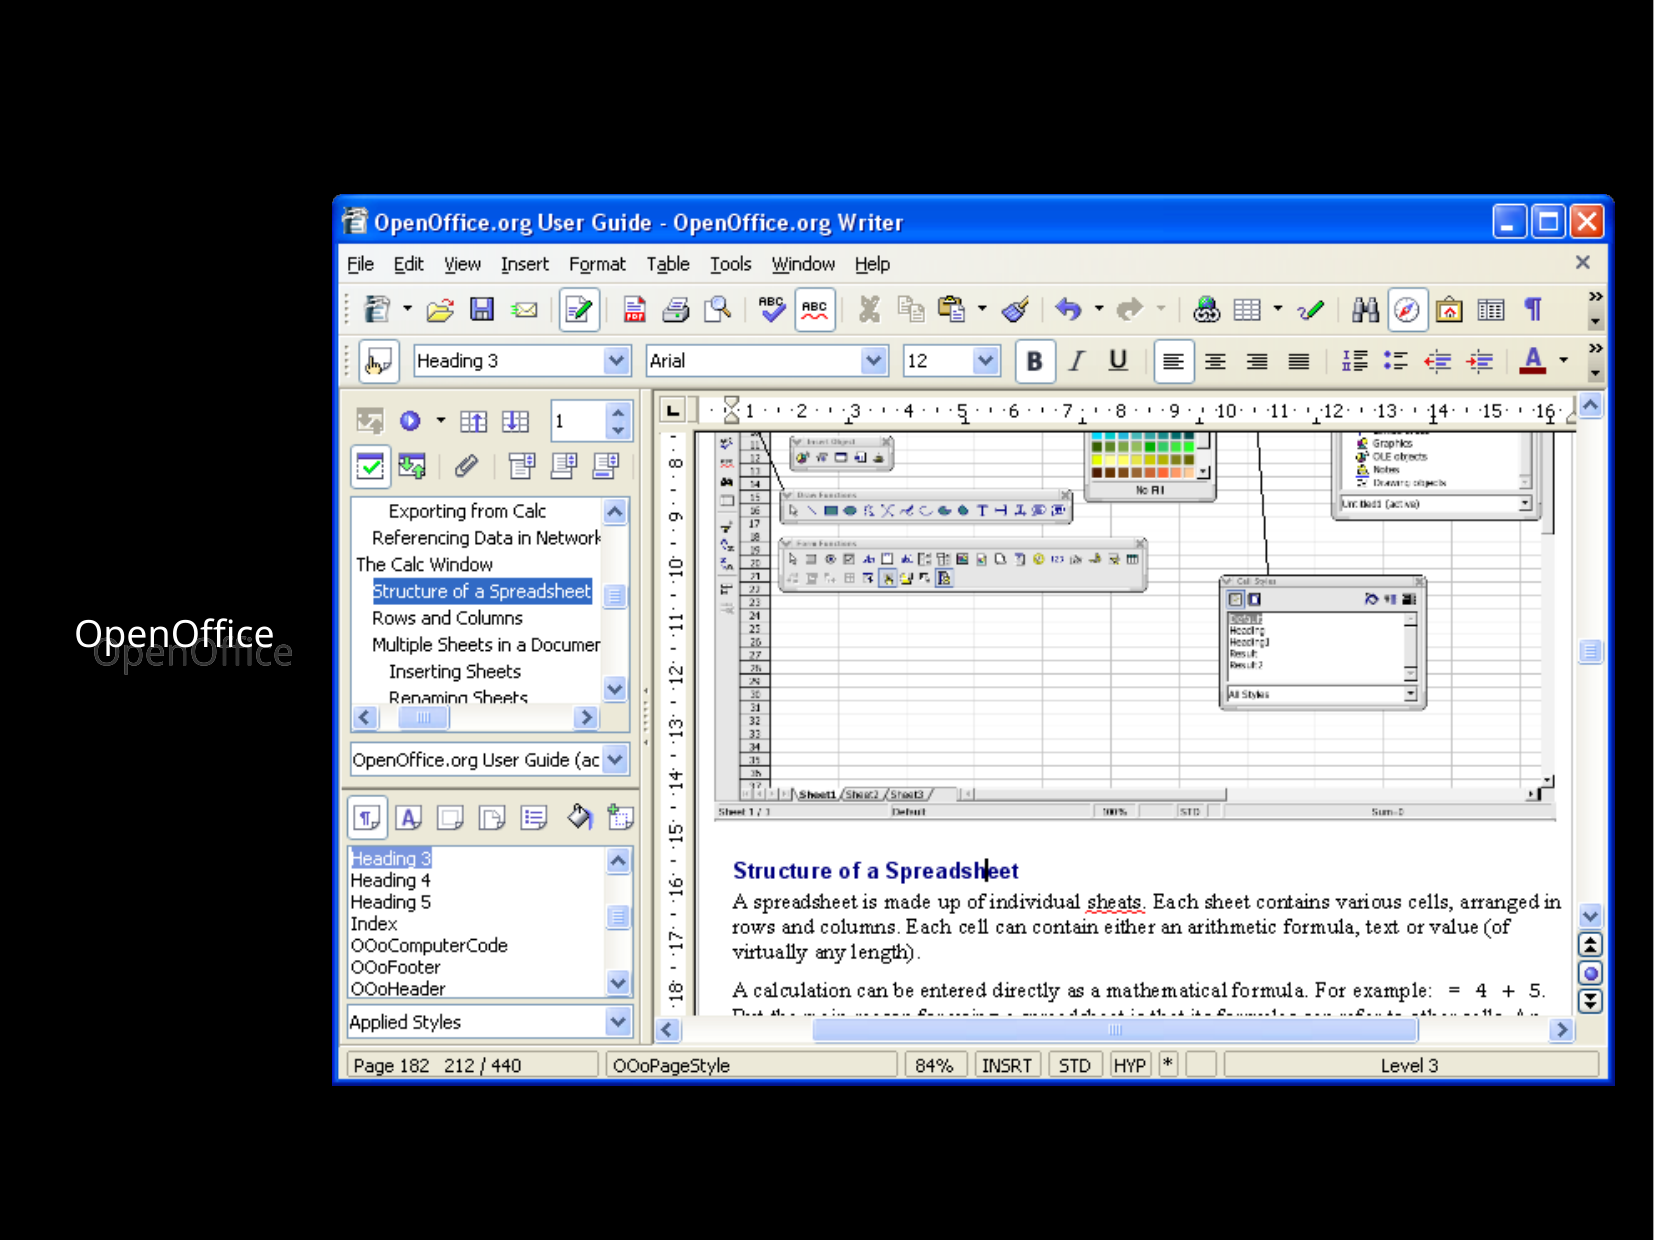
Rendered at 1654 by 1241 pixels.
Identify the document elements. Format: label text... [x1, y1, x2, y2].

text_box OpenOffice [59, 600, 293, 668]
picture [332, 194, 1615, 1086]
